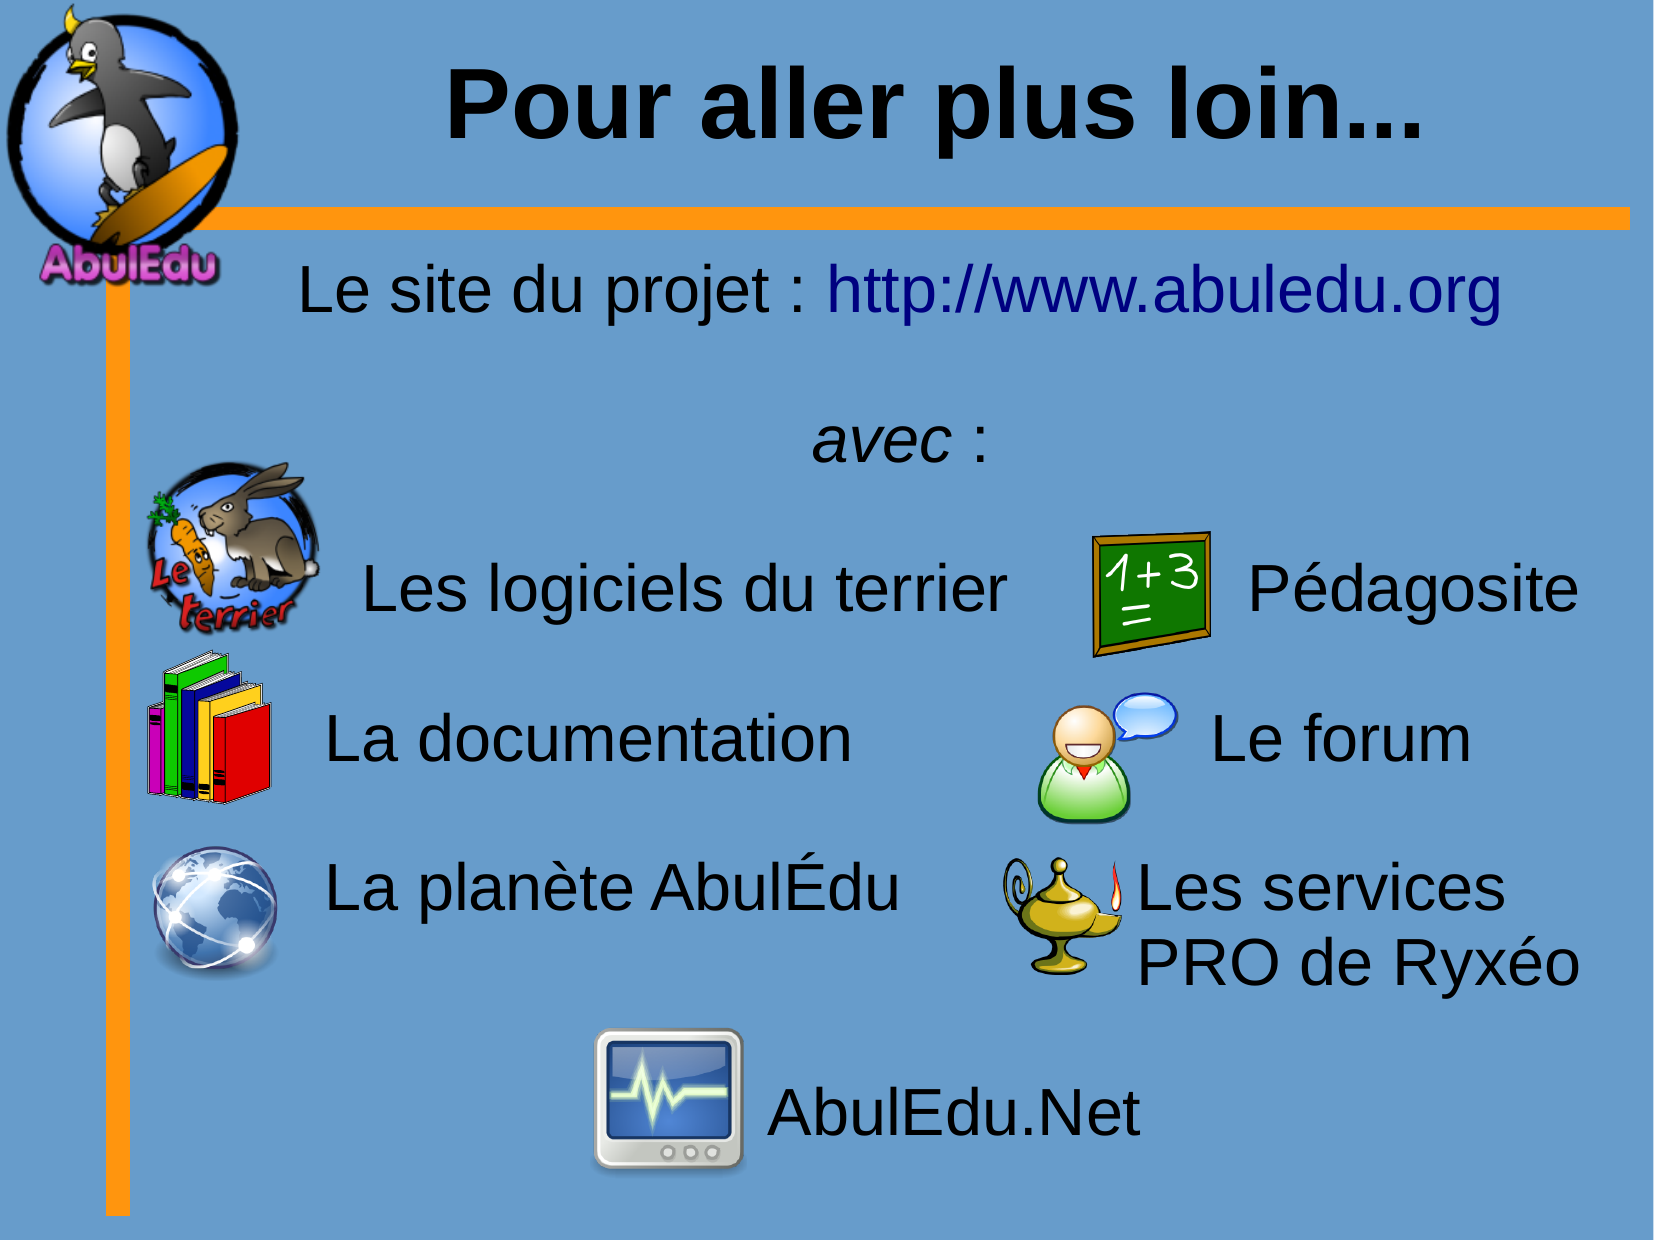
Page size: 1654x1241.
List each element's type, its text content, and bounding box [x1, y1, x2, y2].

picture [1032, 679, 1182, 828]
picture [0, 0, 248, 292]
picture [1003, 857, 1122, 975]
picture [143, 460, 325, 639]
picture [139, 835, 288, 983]
picture [1092, 531, 1211, 658]
picture [147, 649, 272, 805]
title Pour aller plus loin... [248, 0, 1636, 208]
picture [590, 1024, 747, 1182]
subtitle Le site du projet : http://www.abuledu.org avec : Les logiciels du terrier Pédagosite La documentation Le forum La planète AbulÉdu Les services PRO de Ryxéo AbulEdu.Net [177, 252, 1625, 1225]
